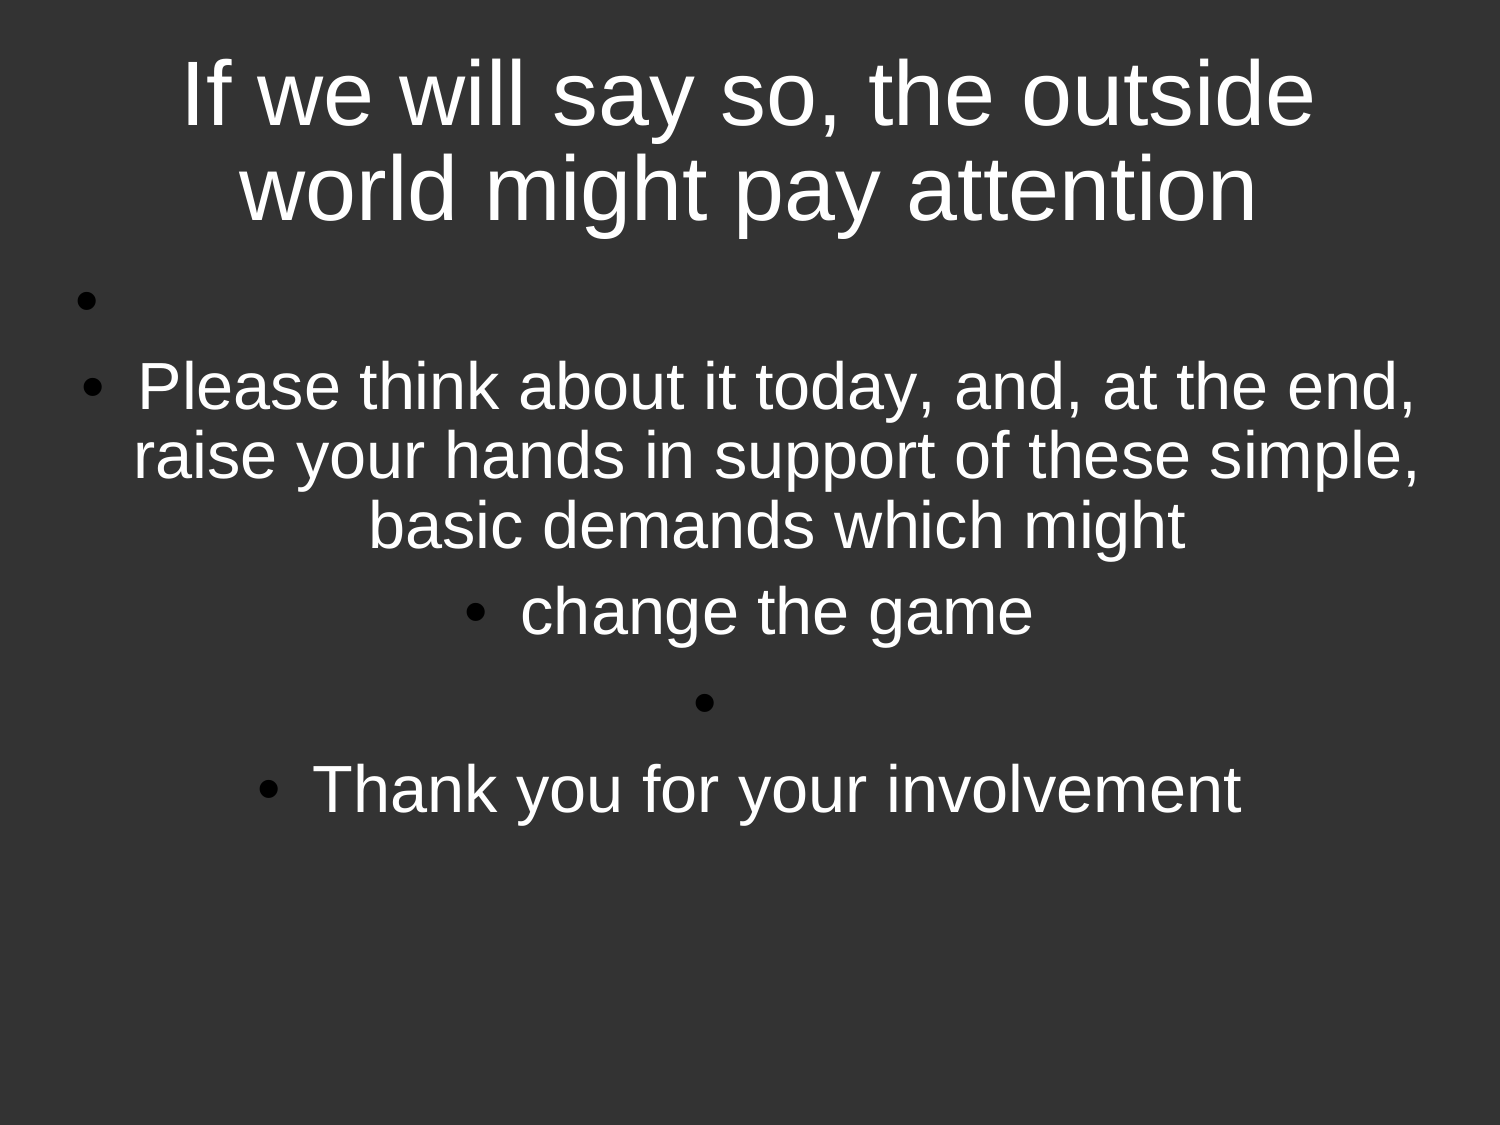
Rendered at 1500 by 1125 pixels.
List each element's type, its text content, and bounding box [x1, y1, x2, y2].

title If we will say so, the outside world might pay attention [75, 26, 1425, 262]
list Please think about it today, and, at the end, raise your hands in support of these simple, basic demands which might change the game Thank you for your involvement [75, 262, 1425, 1005]
